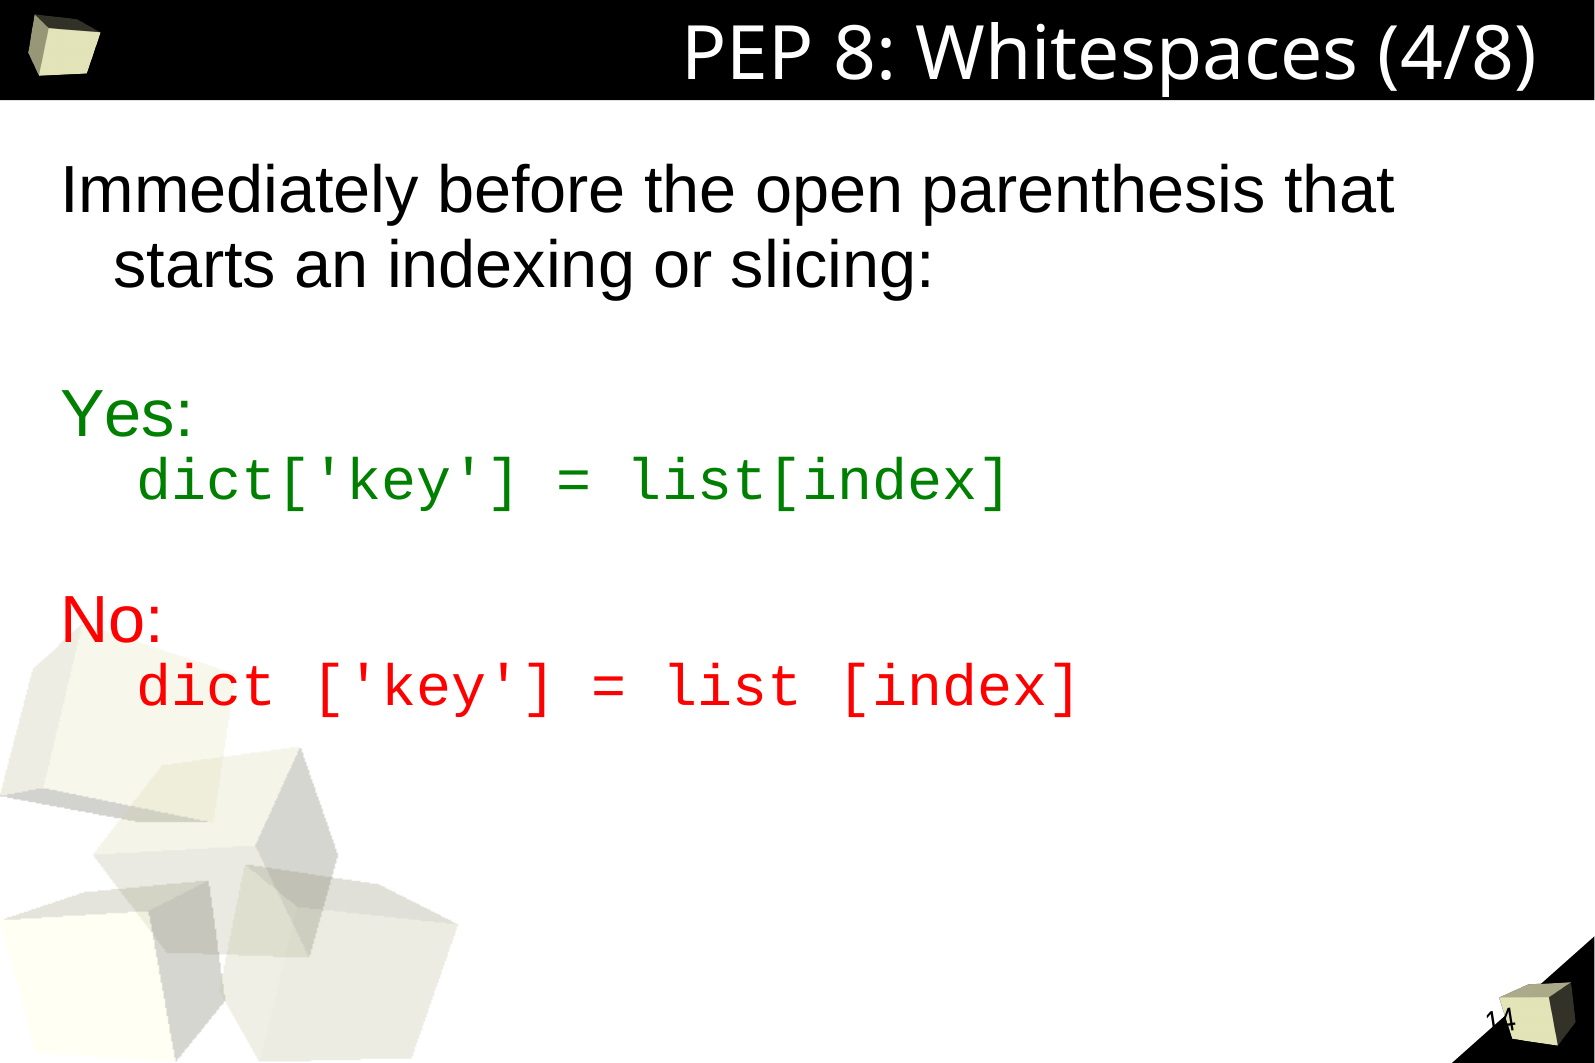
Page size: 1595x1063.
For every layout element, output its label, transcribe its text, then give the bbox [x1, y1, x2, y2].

picture [0, 623, 460, 1063]
title PEP 8: Whitespaces (4/8) [113, 0, 1538, 104]
list Immediately before the open parenthesis that starts an indexing or slicing: Yes: dict['key'] = list[index] No: dict ['key'] = list [index] [42, 151, 1554, 1041]
